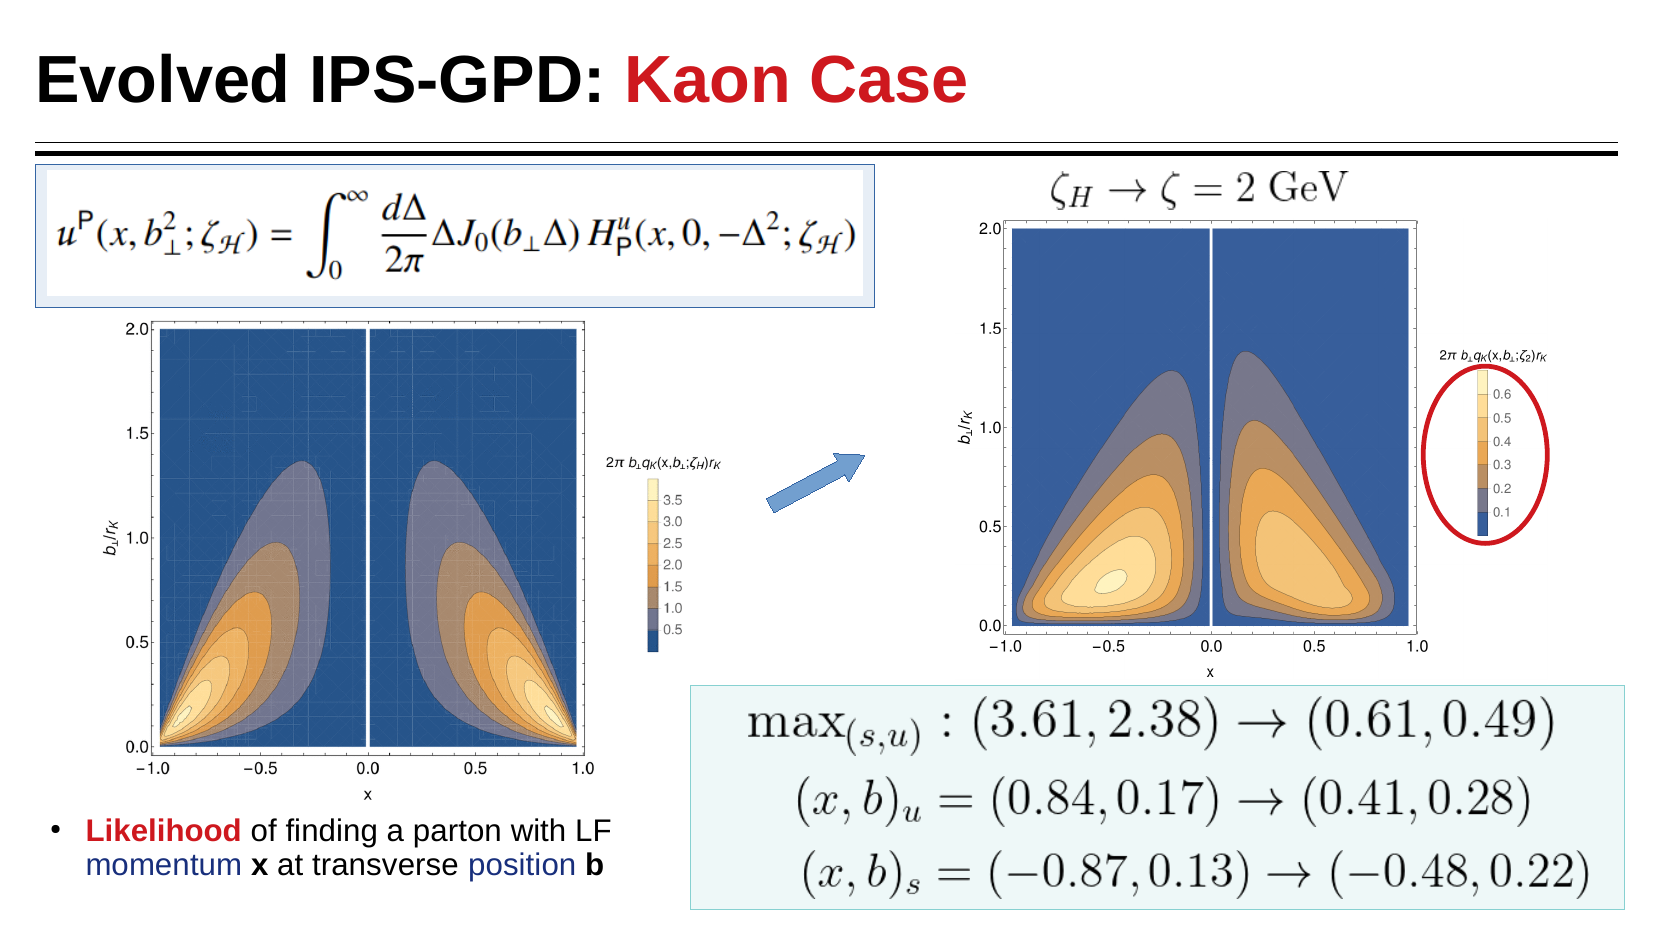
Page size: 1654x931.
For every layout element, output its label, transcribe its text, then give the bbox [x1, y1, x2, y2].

picture [797, 776, 1530, 827]
picture [1426, 369, 1544, 540]
picture [803, 850, 1589, 900]
picture [47, 170, 863, 296]
title Evolved IPS-GPD: Kaon Case [33, 33, 1052, 142]
picture [748, 696, 1554, 756]
text_box [766, 453, 865, 513]
picture [99, 318, 726, 806]
text_box [690, 685, 1625, 910]
text_box Likelihood of finding a parton with LF momentum x at transverse position b [35, 805, 662, 898]
picture [955, 218, 1548, 680]
picture [1051, 171, 1349, 210]
text_box [35, 164, 875, 308]
